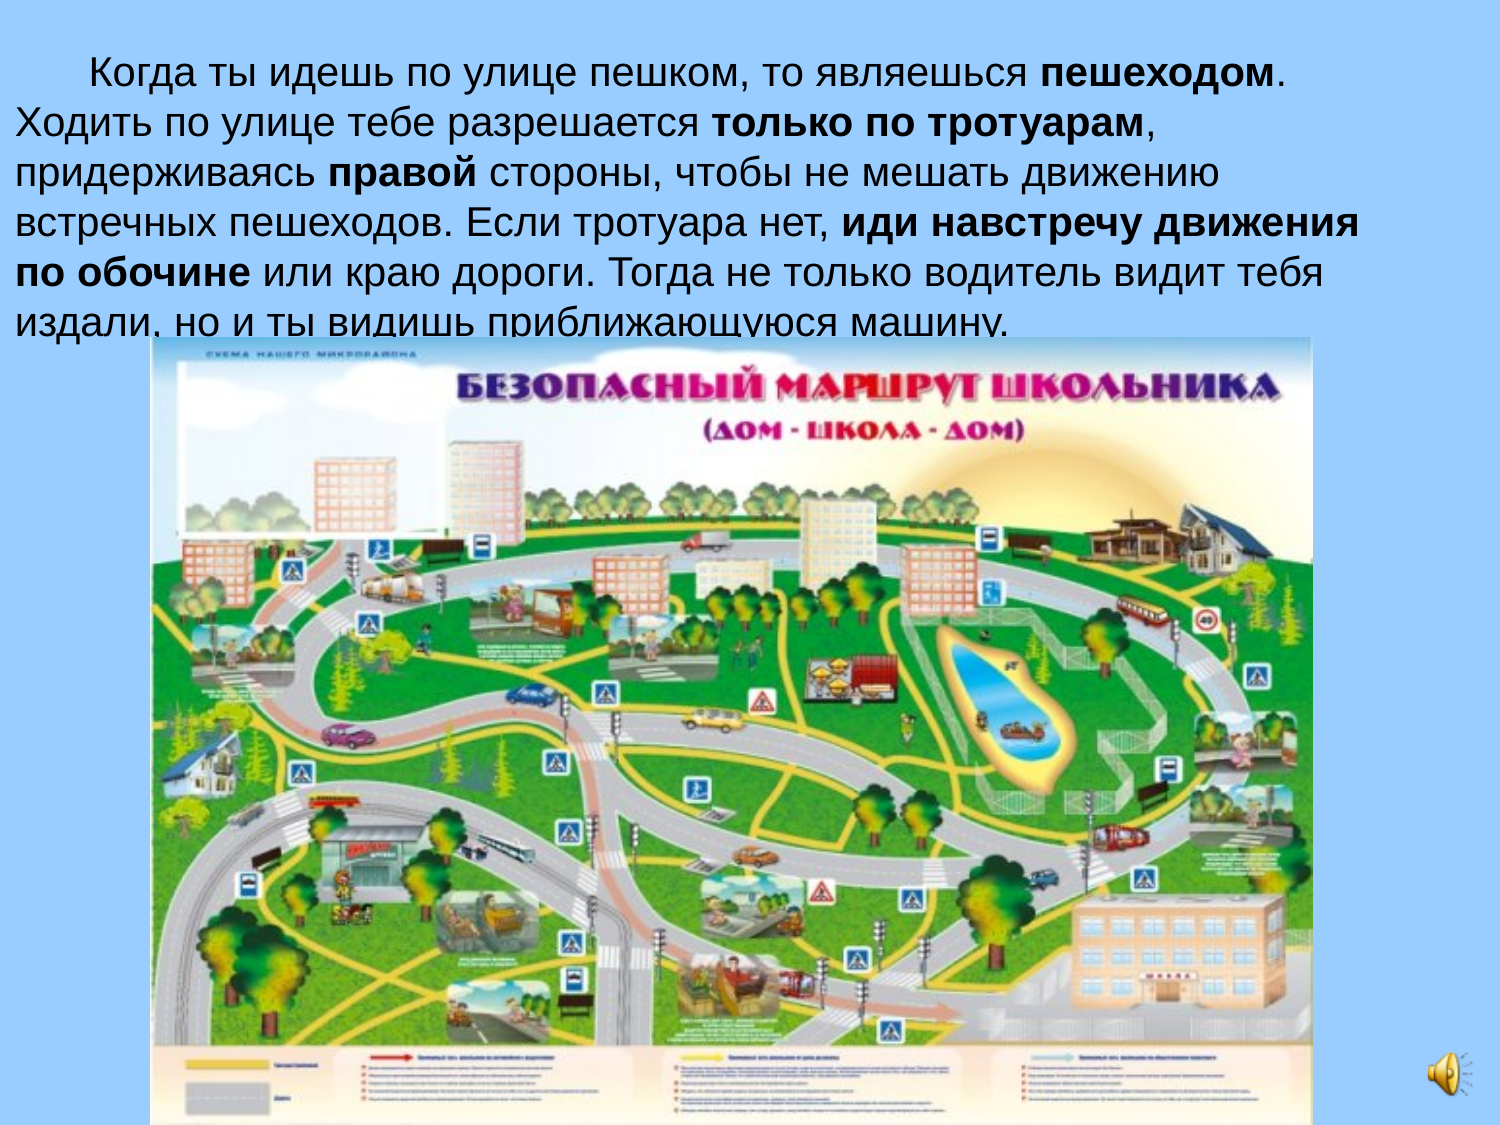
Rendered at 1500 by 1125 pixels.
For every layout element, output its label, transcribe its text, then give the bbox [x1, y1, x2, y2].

picture [150, 337, 1313, 1125]
picture [1426, 1051, 1477, 1102]
text_box Когда ты идешь по улице пешком, то являешься пешеходом. Ходить по улице тебе разрешается только по тротуарам, придерживаясь правой стороны, чтобы не мешать движению встречных пешеходов. Если тротуара нет, иди навстречу движения по обочине или краю дороги. Тогда не только водитель видит тебя издали, но и ты видишь приближающуюся машину. [0, 37, 1425, 403]
